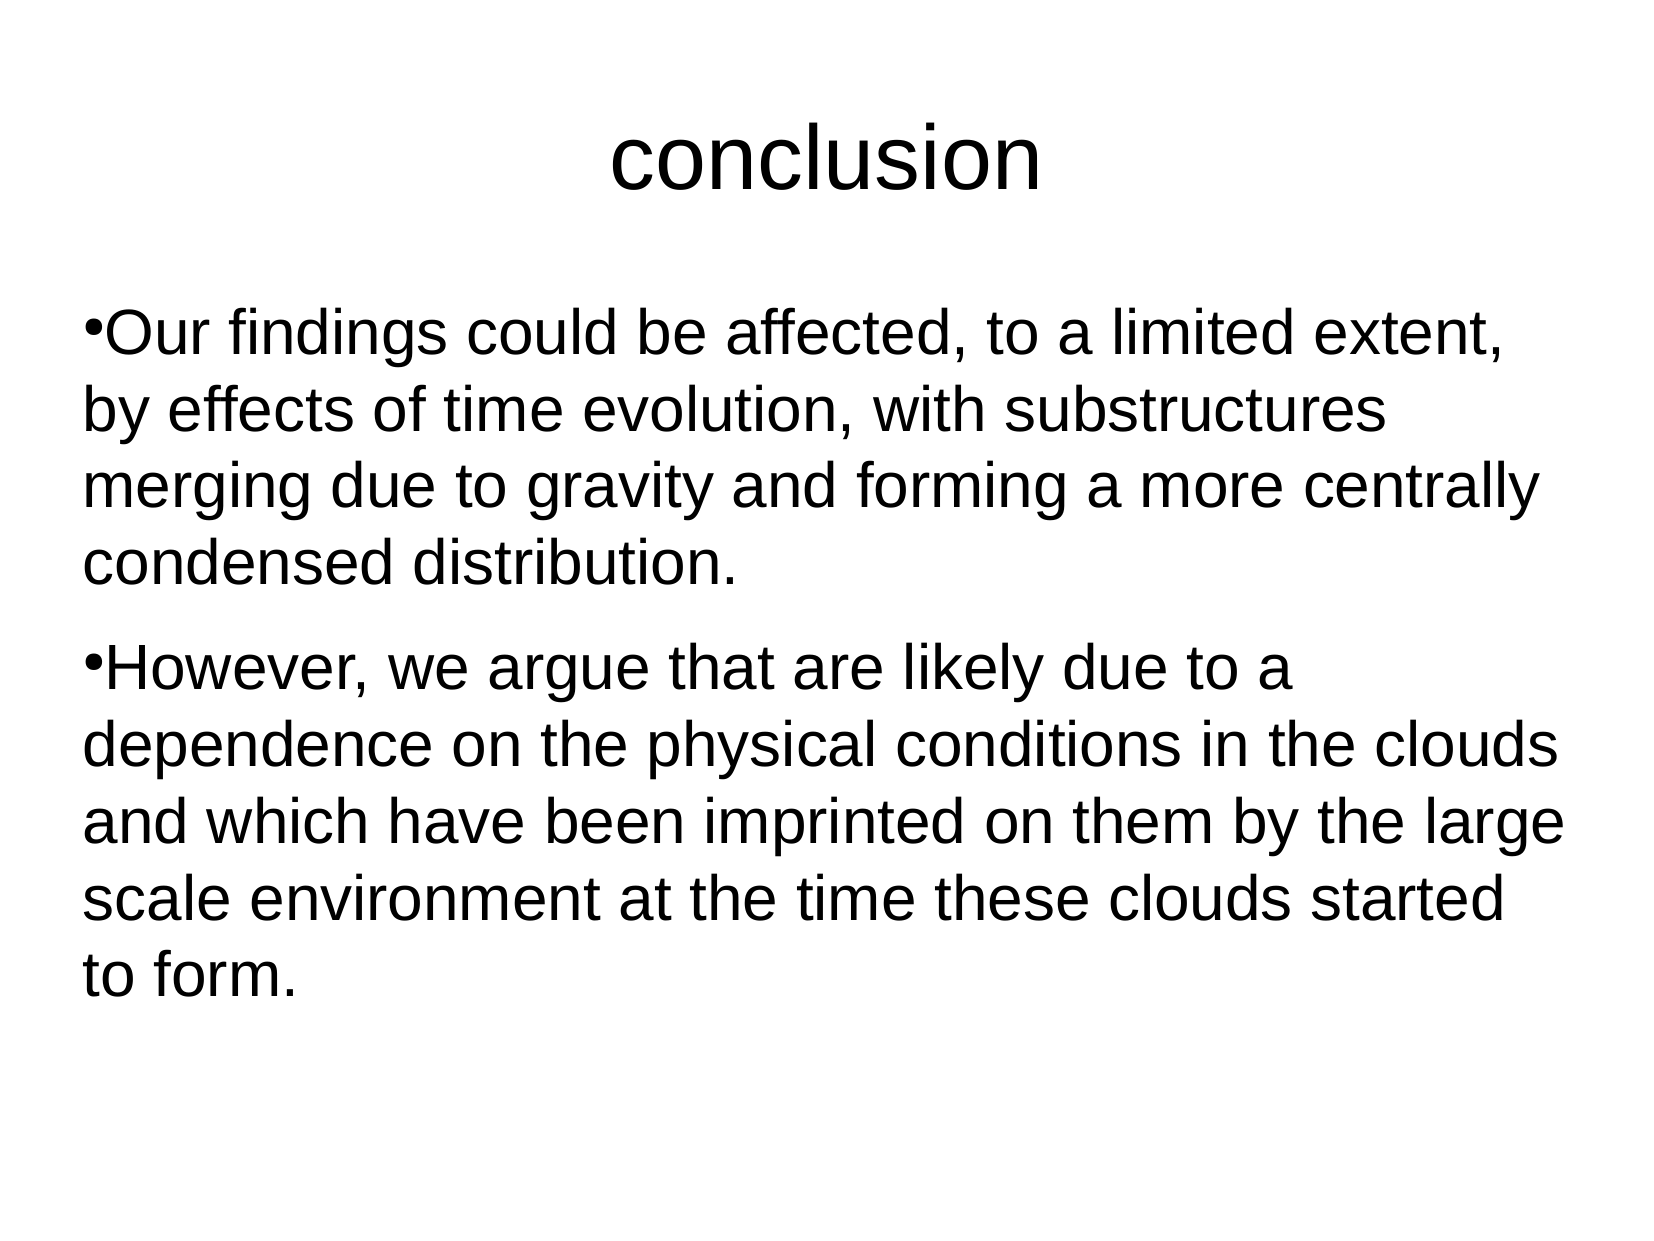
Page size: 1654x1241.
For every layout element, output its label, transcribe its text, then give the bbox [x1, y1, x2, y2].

list Our findings could be affected, to a limited extent, by effects of time evolution, with substructures merging due to gravity and forming a more centrally condensed distribution. However, we argue that are likely due to a dependence on the physical conditions in the clouds and which have been imprinted on them by the large scale environment at the time these clouds started to form. [82, 290, 1571, 1010]
title conclusion [82, 49, 1571, 257]
